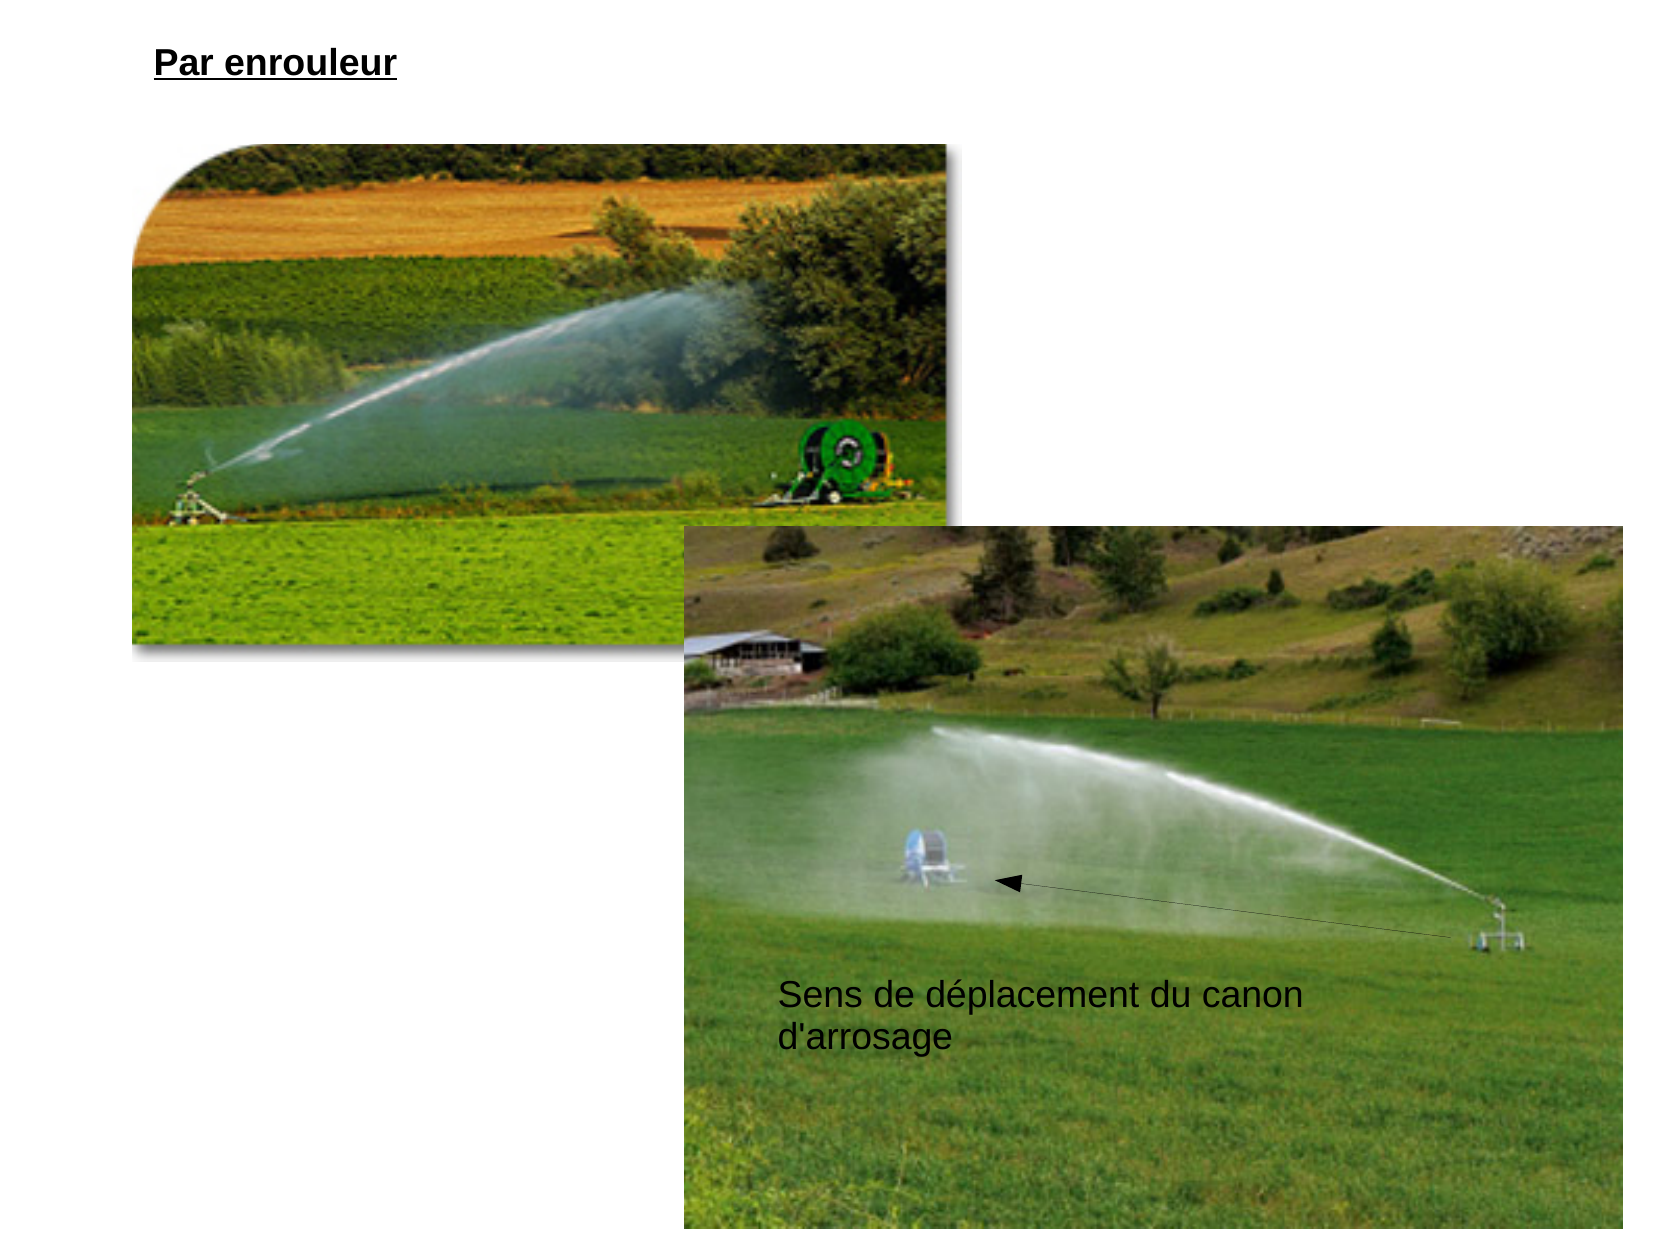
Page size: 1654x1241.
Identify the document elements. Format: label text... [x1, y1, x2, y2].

list Par enrouleur [82, 41, 1538, 1010]
picture [132, 144, 1623, 1229]
text_box Sens de déplacement du canon d'arrosage [762, 966, 1503, 1066]
